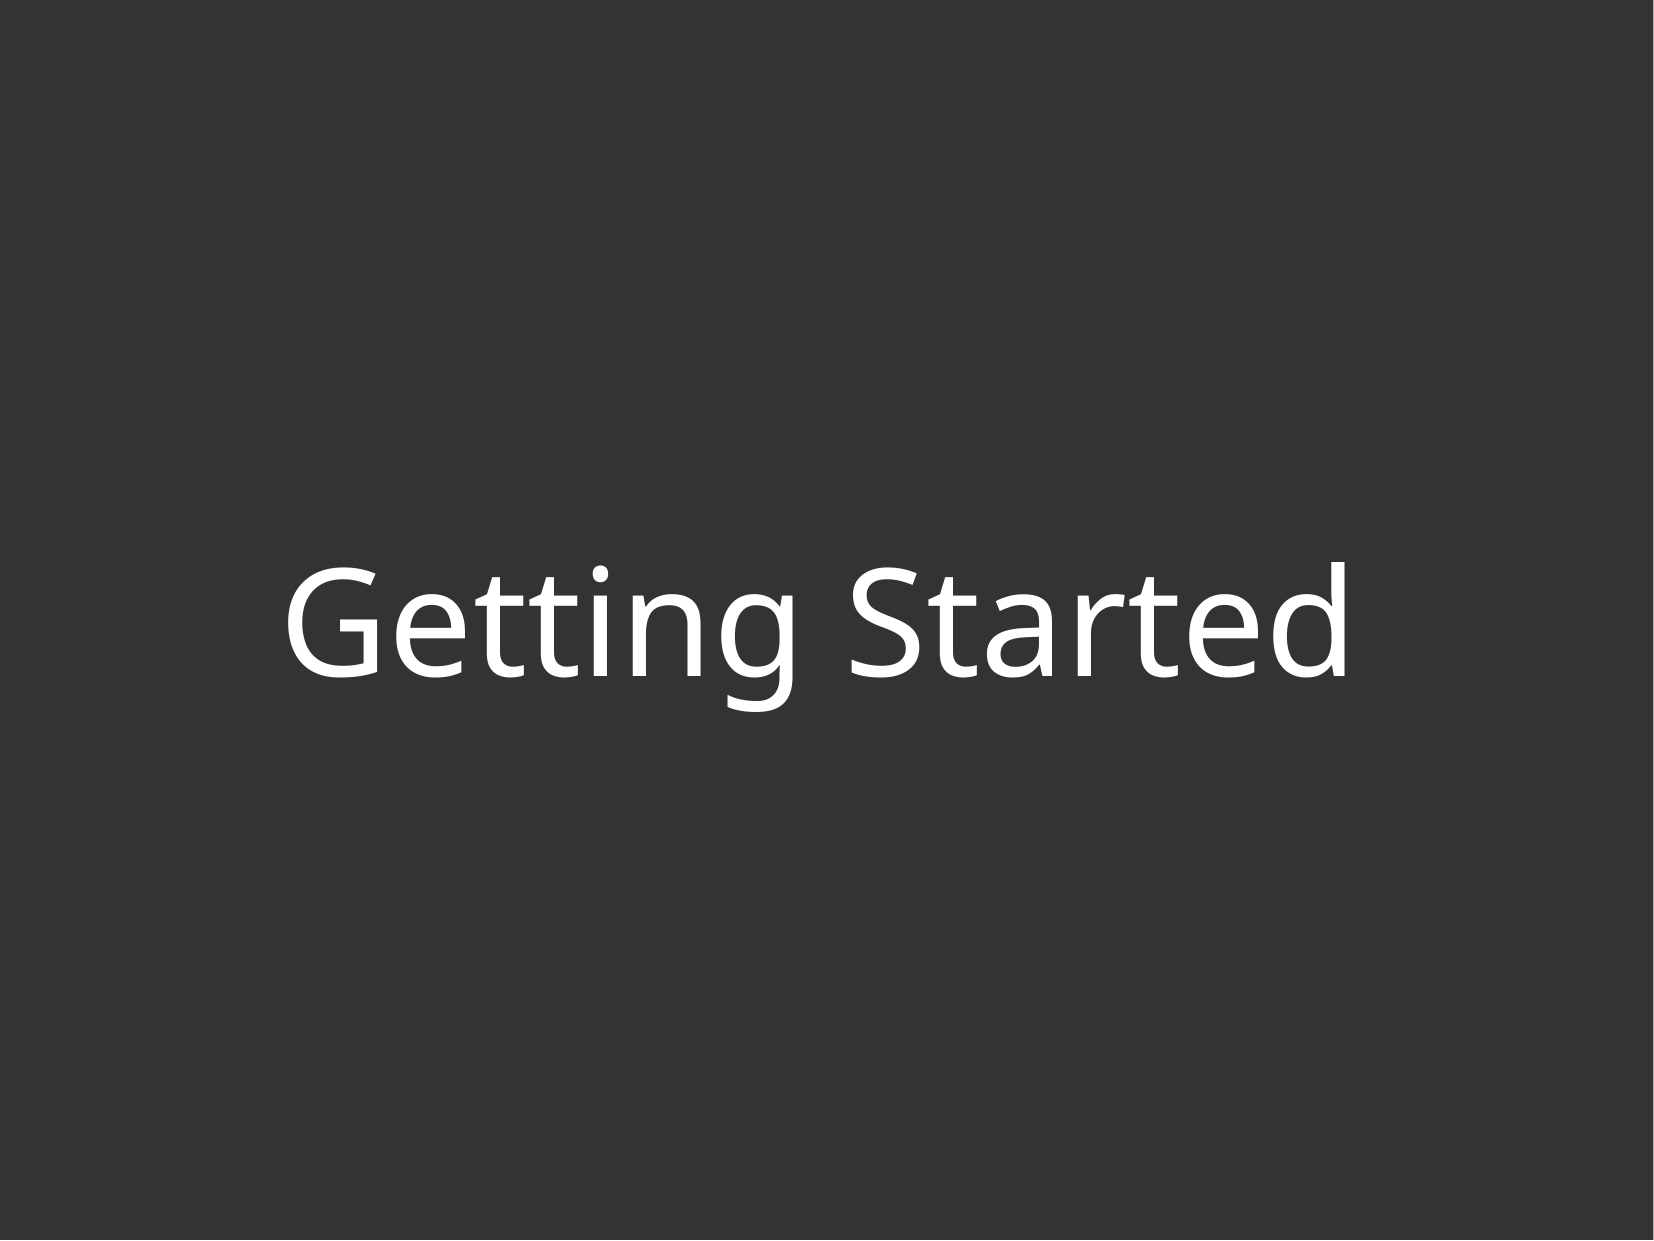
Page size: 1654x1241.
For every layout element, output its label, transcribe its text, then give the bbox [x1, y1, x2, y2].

title Getting Started [74, 525, 1564, 713]
